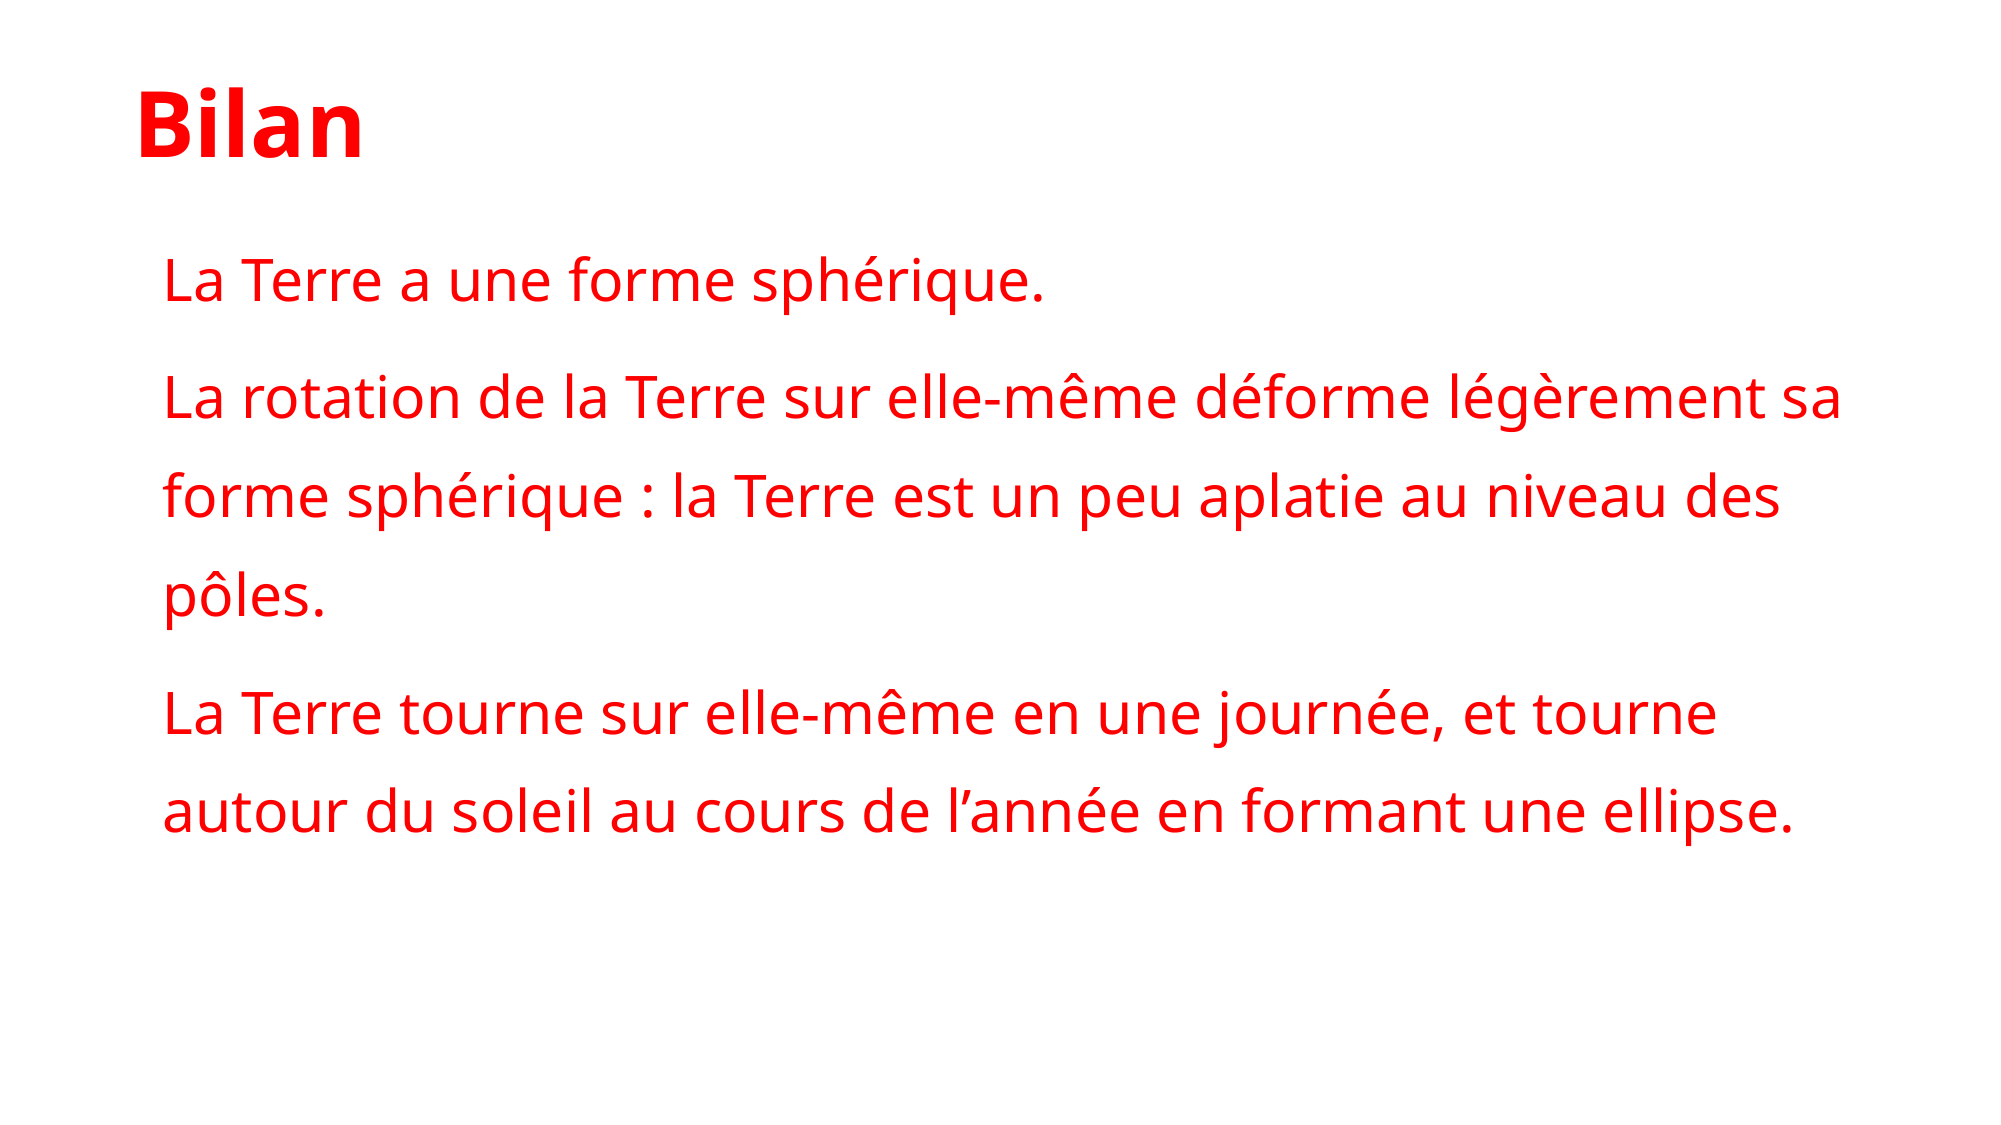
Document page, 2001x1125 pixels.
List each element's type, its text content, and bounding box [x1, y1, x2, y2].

list La Terre a une forme sphérique. La rotation de la Terre sur elle-même déforme légèrement sa forme sphérique : la Terre est un peu aplatie au niveau des pôles. La Terre tourne sur elle-même en une journée, et tourne autour du soleil au cours de l’année en formant une ellipse. [147, 206, 1873, 921]
title Bilan [118, 18, 1844, 237]
